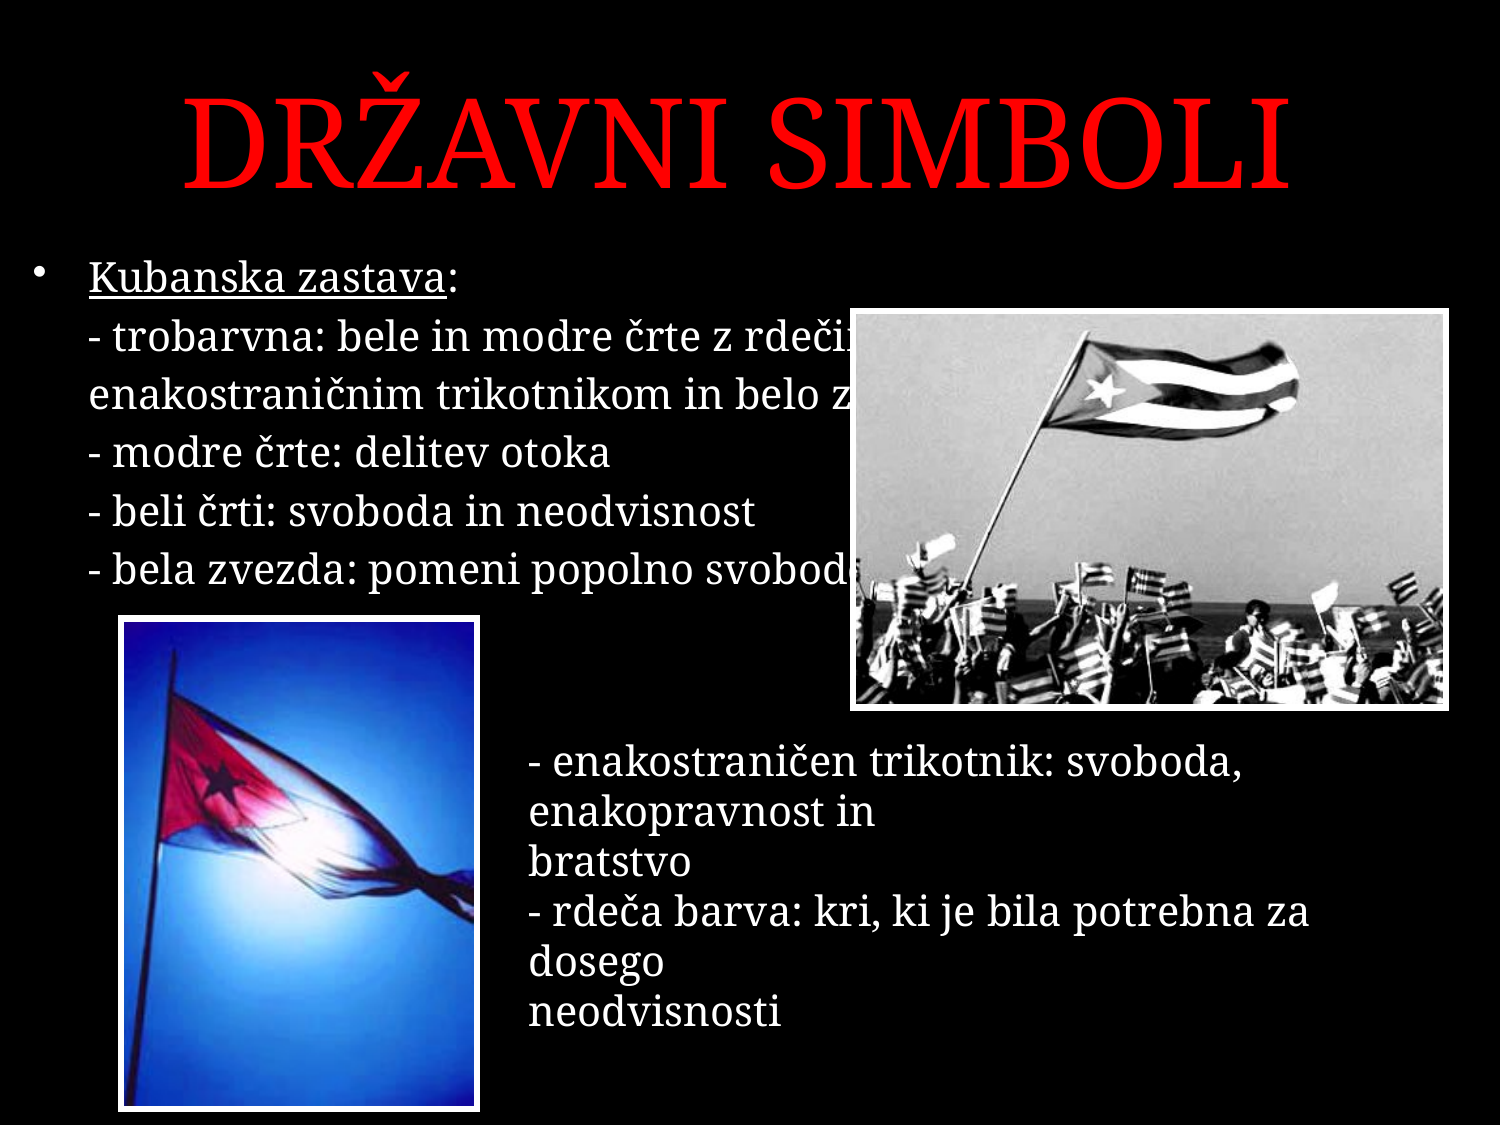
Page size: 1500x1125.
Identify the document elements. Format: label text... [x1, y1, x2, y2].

picture [856, 314, 1444, 705]
list Kubanska zastava: - trobarvna: bele in modre črte z rdečim enakostraničnim trikotnikom in belo zvezdo - modre črte: delitev otoka - beli črti: svoboda in neodvisnost - bela zvezda: pomeni popolno svobodo ljudi [17, 243, 1500, 986]
picture [123, 621, 474, 1106]
title DRŽAVNI SIMBOLI [75, 45, 1425, 233]
text_box - enakostraničen trikotnik: svoboda, enakopravnost in bratstvo - rdeča barva: kri, ki je bila potrebna za dosego neodvisnosti [513, 727, 1436, 1114]
